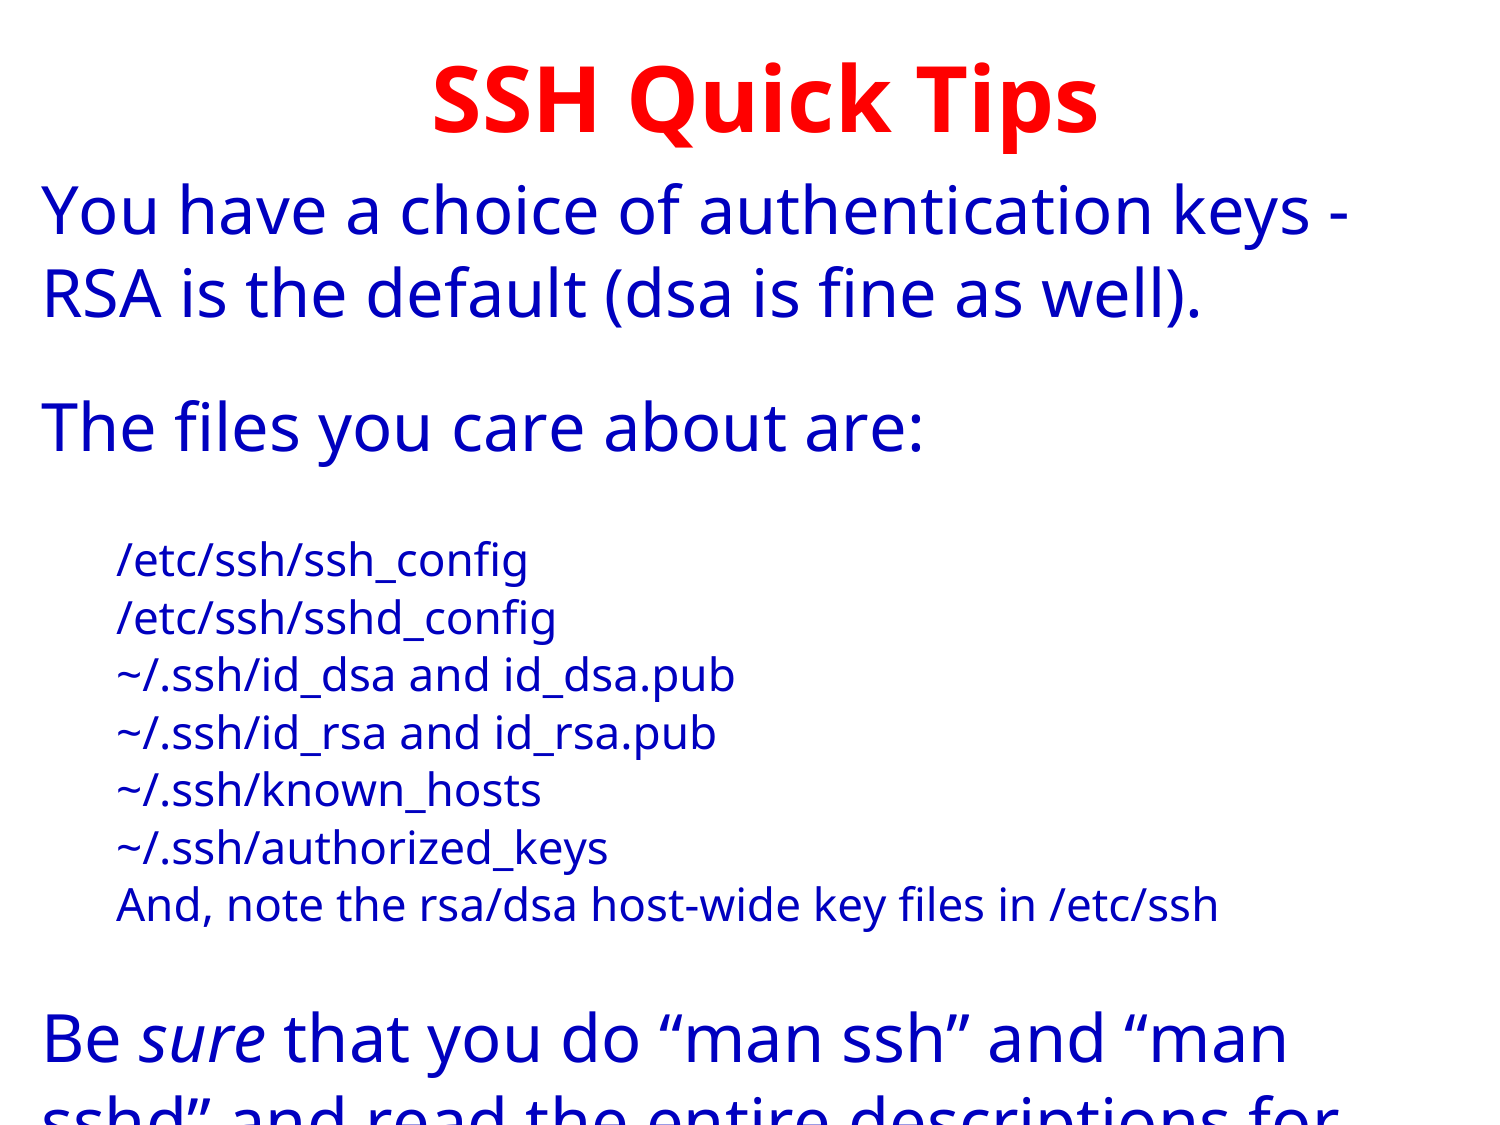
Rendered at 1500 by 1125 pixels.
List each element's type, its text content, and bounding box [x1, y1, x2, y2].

list You have a choice of authentication keys - RSA is the default (dsa is fine as well). The files you care about are: /etc/ssh/ssh_config /etc/ssh/sshd_config ~/.ssh/id_dsa and id_dsa.pub ~/.ssh/id_rsa and id_rsa.pub ~/.ssh/known_hosts ~/.ssh/authorized_keys And, note the rsa/dsa host-wide key files in /etc/ssh Be sure that you do “man ssh” and “man sshd” and read the entire descriptions for both the ssh client and ssh server (sshd). [40, 167, 1463, 1125]
title SSH Quick Tips [69, 34, 1463, 153]
